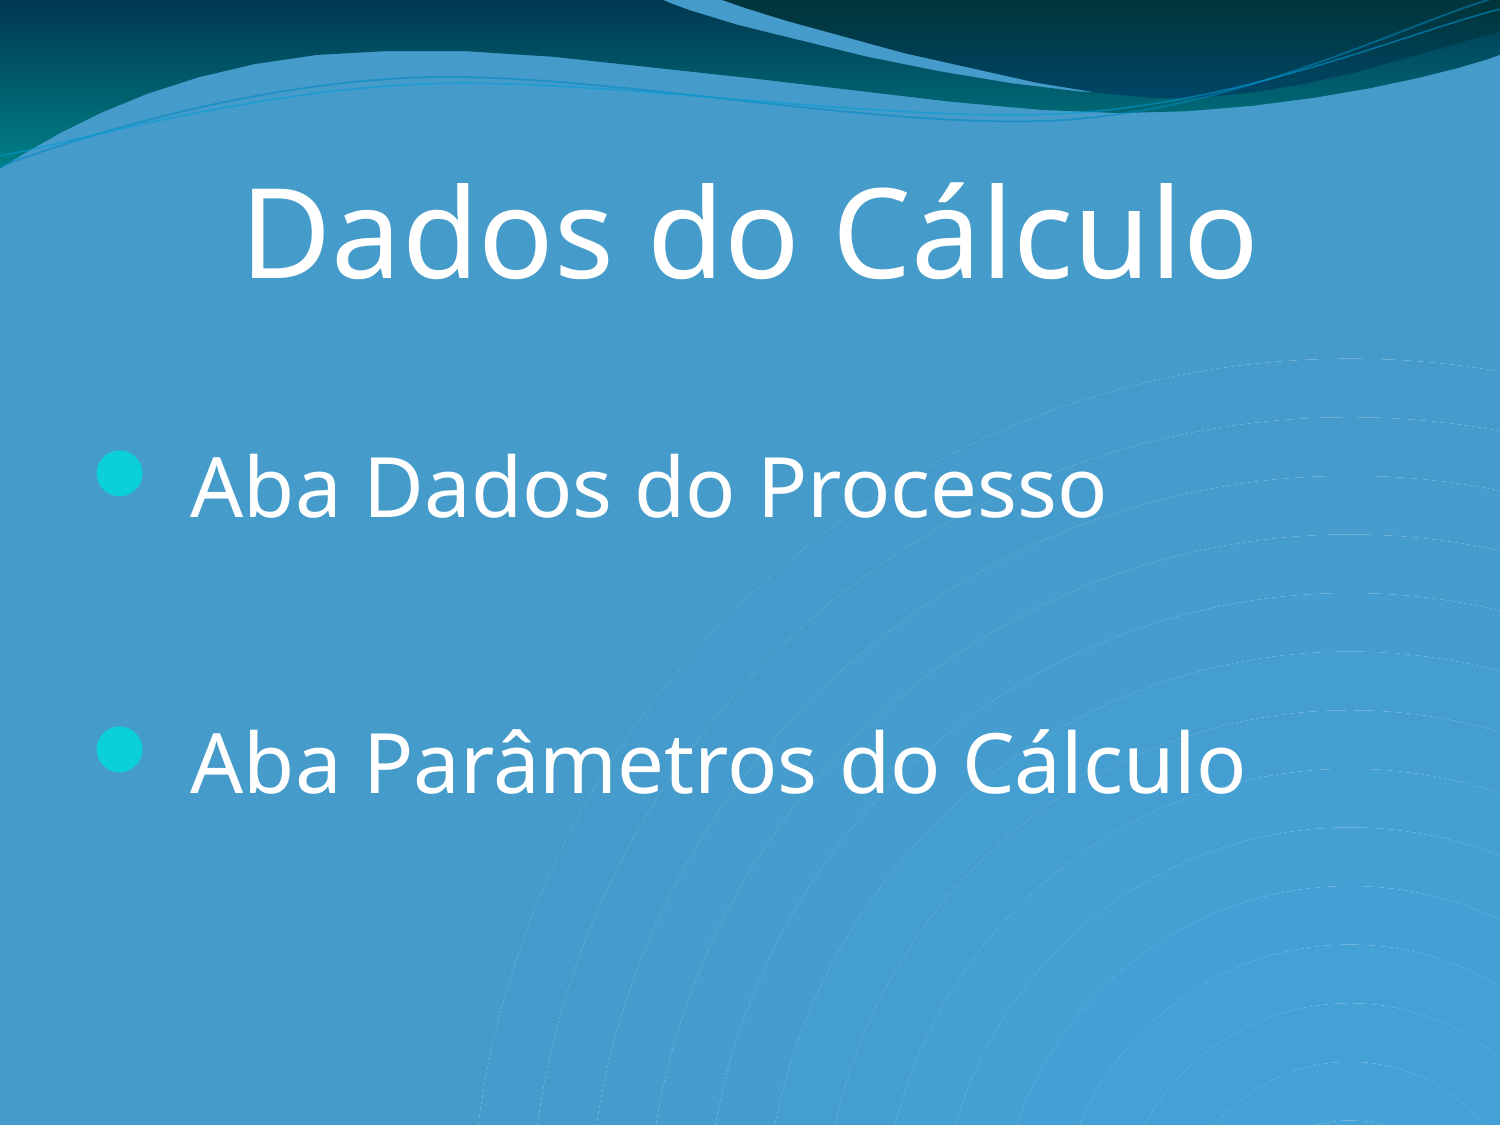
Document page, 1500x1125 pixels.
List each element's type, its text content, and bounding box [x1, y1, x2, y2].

title Dados do Cálculo [75, 115, 1426, 304]
list Aba Dados do Processo Aba Parâmetros do Cálculo [75, 317, 1426, 1038]
